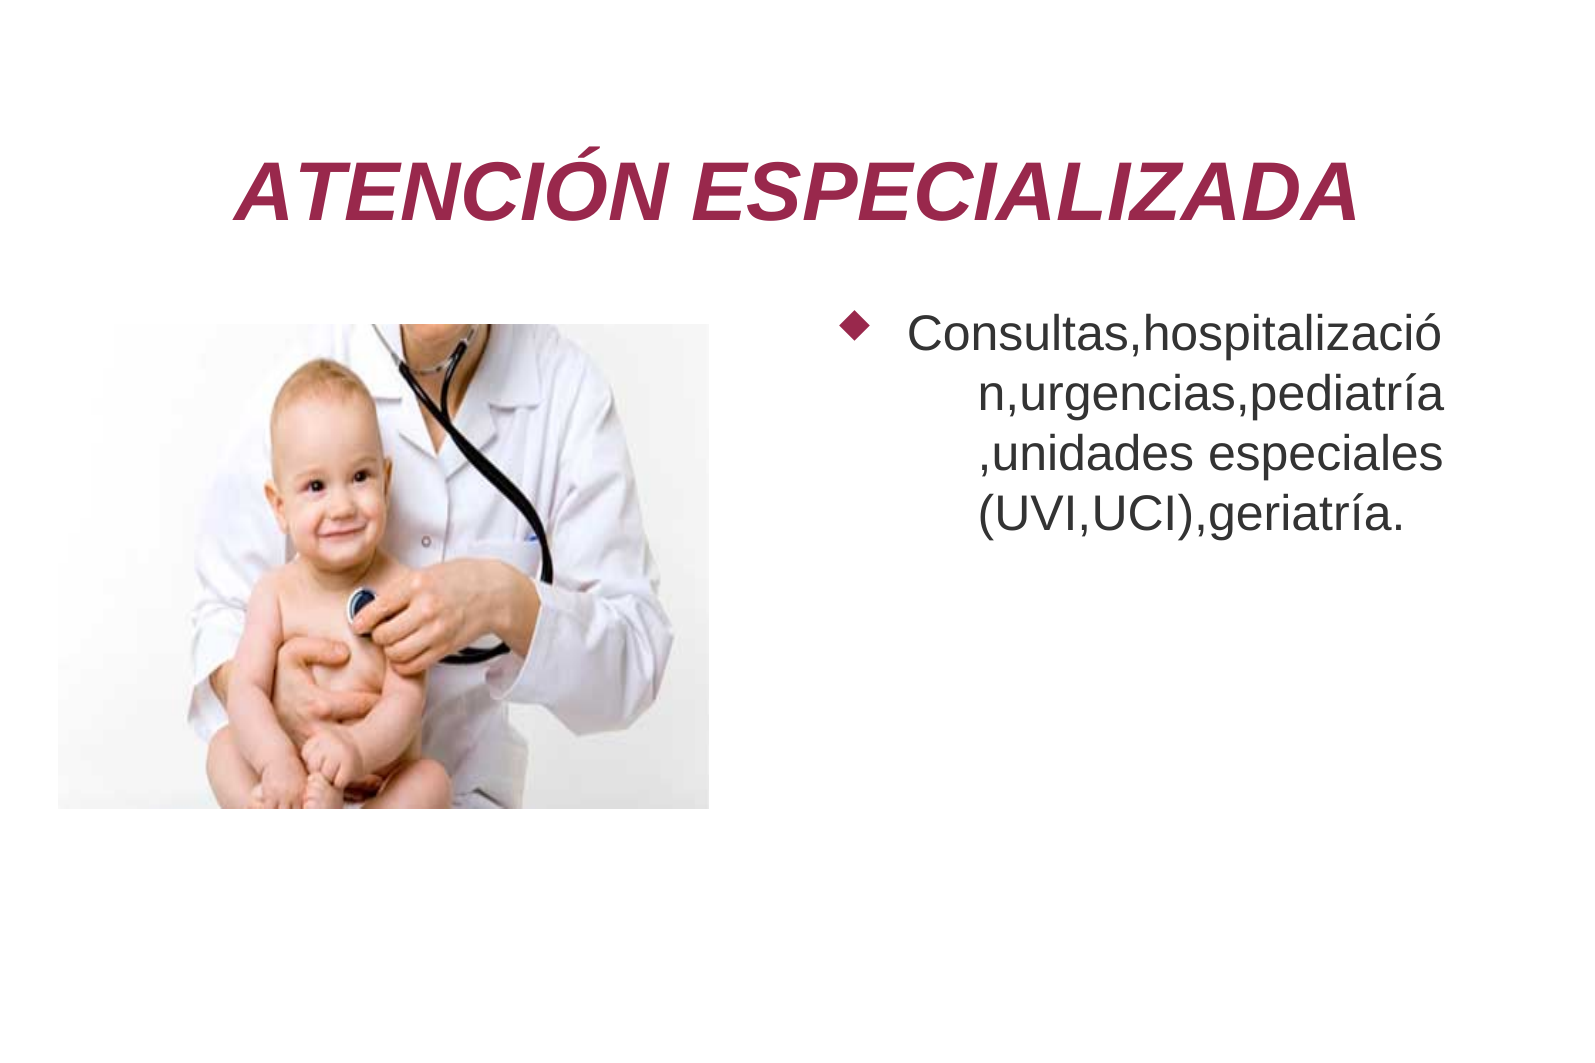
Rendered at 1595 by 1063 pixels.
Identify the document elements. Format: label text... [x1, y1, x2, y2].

list Consultas,hospitalización,urgencias,pediatría ,unidades especiales (UVI,UCI),geriatría. [812, 300, 1463, 956]
title ATENCIÓN ESPECIALIZADA [117, 105, 1479, 269]
picture [58, 324, 709, 809]
